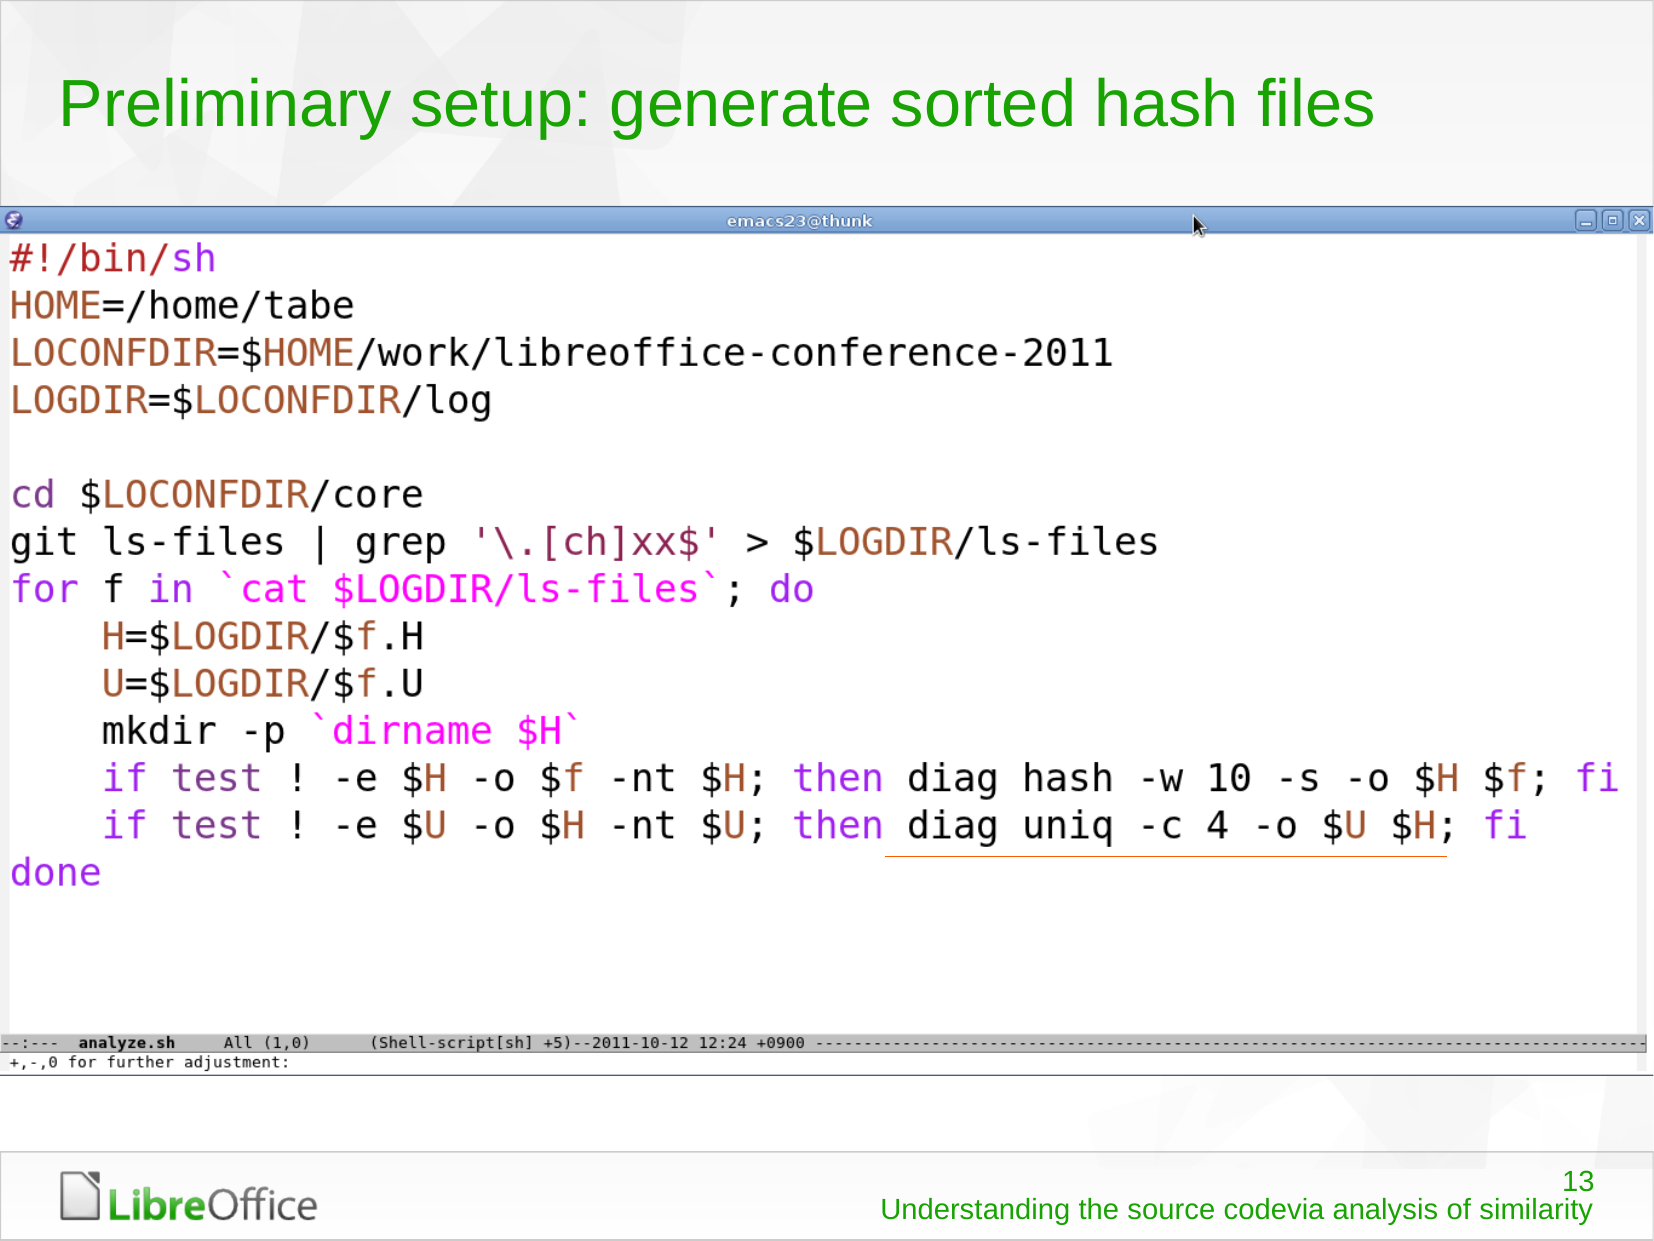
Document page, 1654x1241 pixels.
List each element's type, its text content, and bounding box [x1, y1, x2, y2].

title Preliminary setup: generate sorted hash files [59, 29, 1595, 178]
picture [41, 1152, 337, 1240]
picture [0, 0, 1654, 1169]
